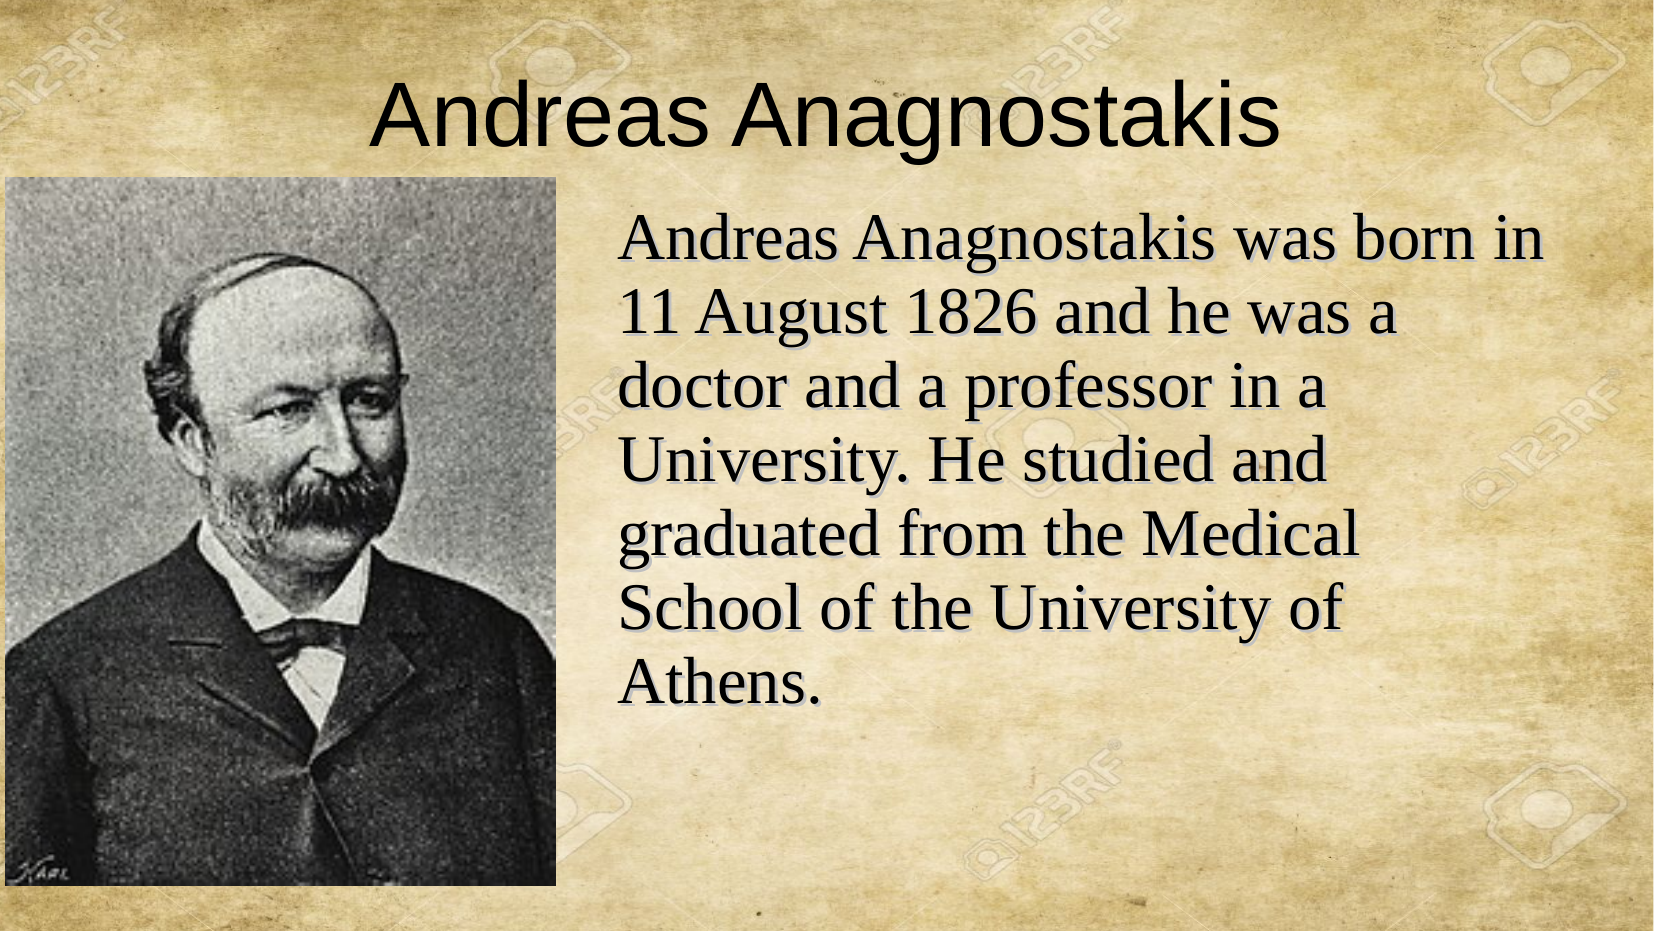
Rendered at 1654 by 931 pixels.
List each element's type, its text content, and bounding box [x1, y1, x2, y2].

text_box Andreas Anagnostakis was born in 11 August 1826 and he was a doctor and a professor in a University. He studied and graduated from the Medical School of the University of Athens. [602, 192, 1571, 726]
title Andreas Anagnostakis [82, 37, 1571, 193]
picture [0, 0, 1654, 931]
